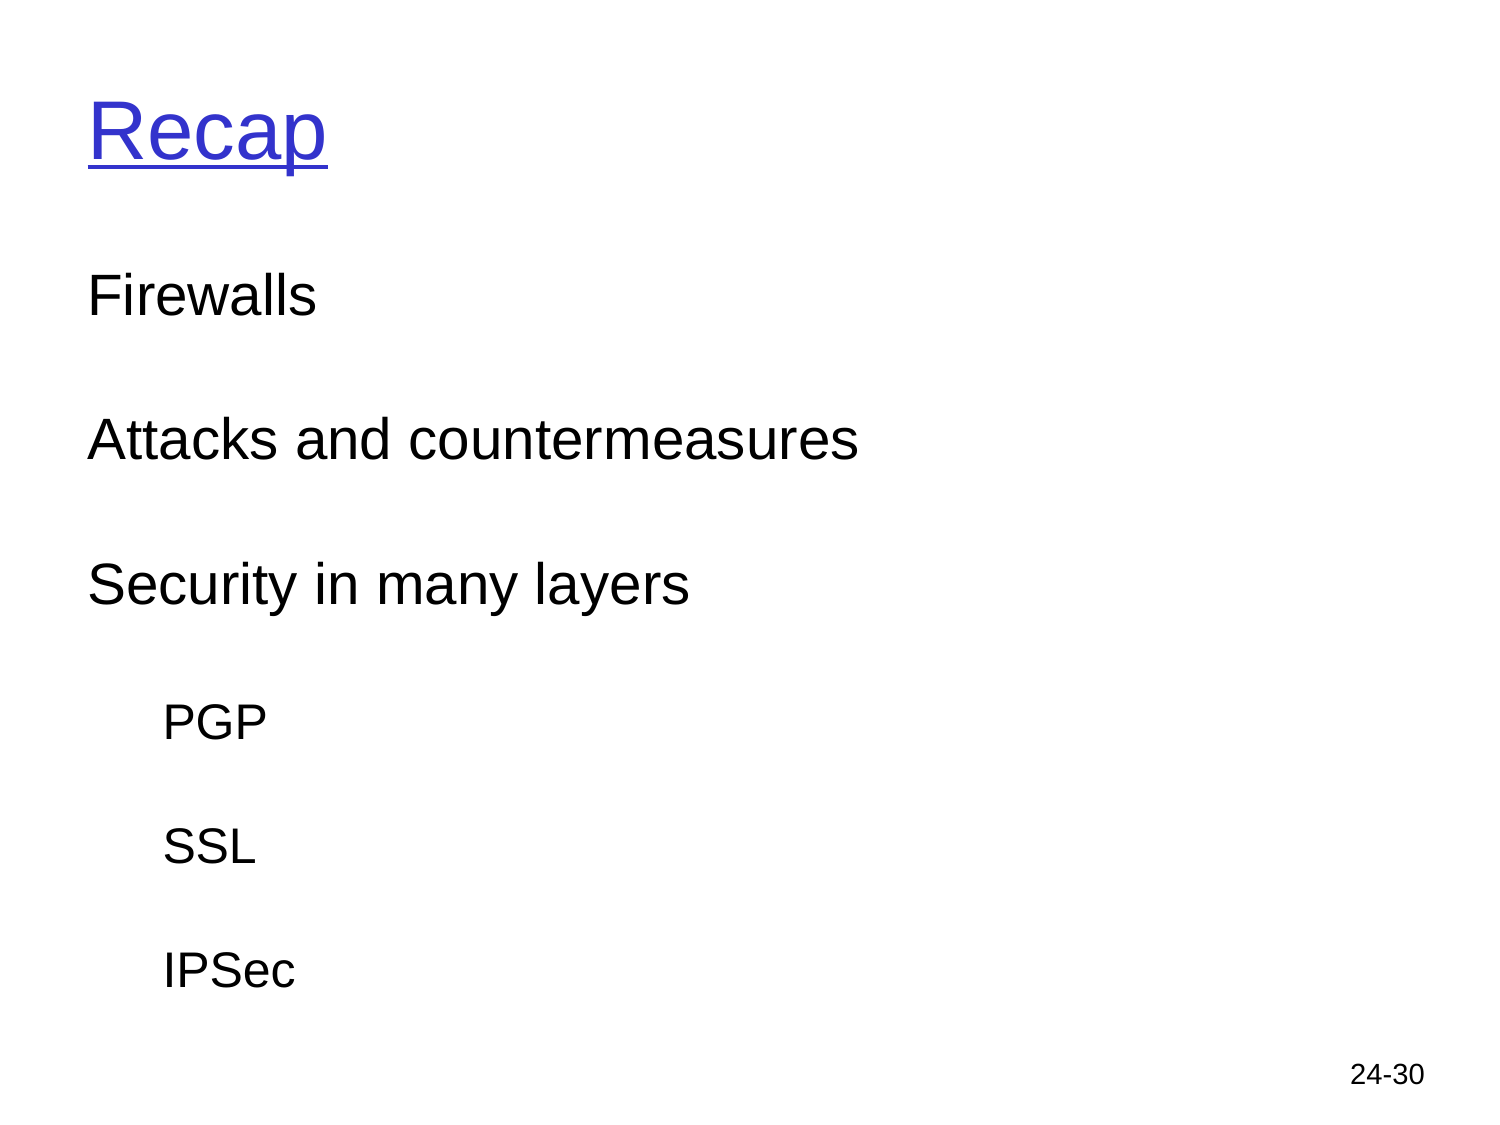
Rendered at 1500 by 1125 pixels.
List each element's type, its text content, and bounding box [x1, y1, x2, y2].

list Firewalls Attacks and countermeasures Security in many layers PGP SSL IPSec [87, 262, 1363, 1026]
title Recap [87, 23, 1363, 239]
